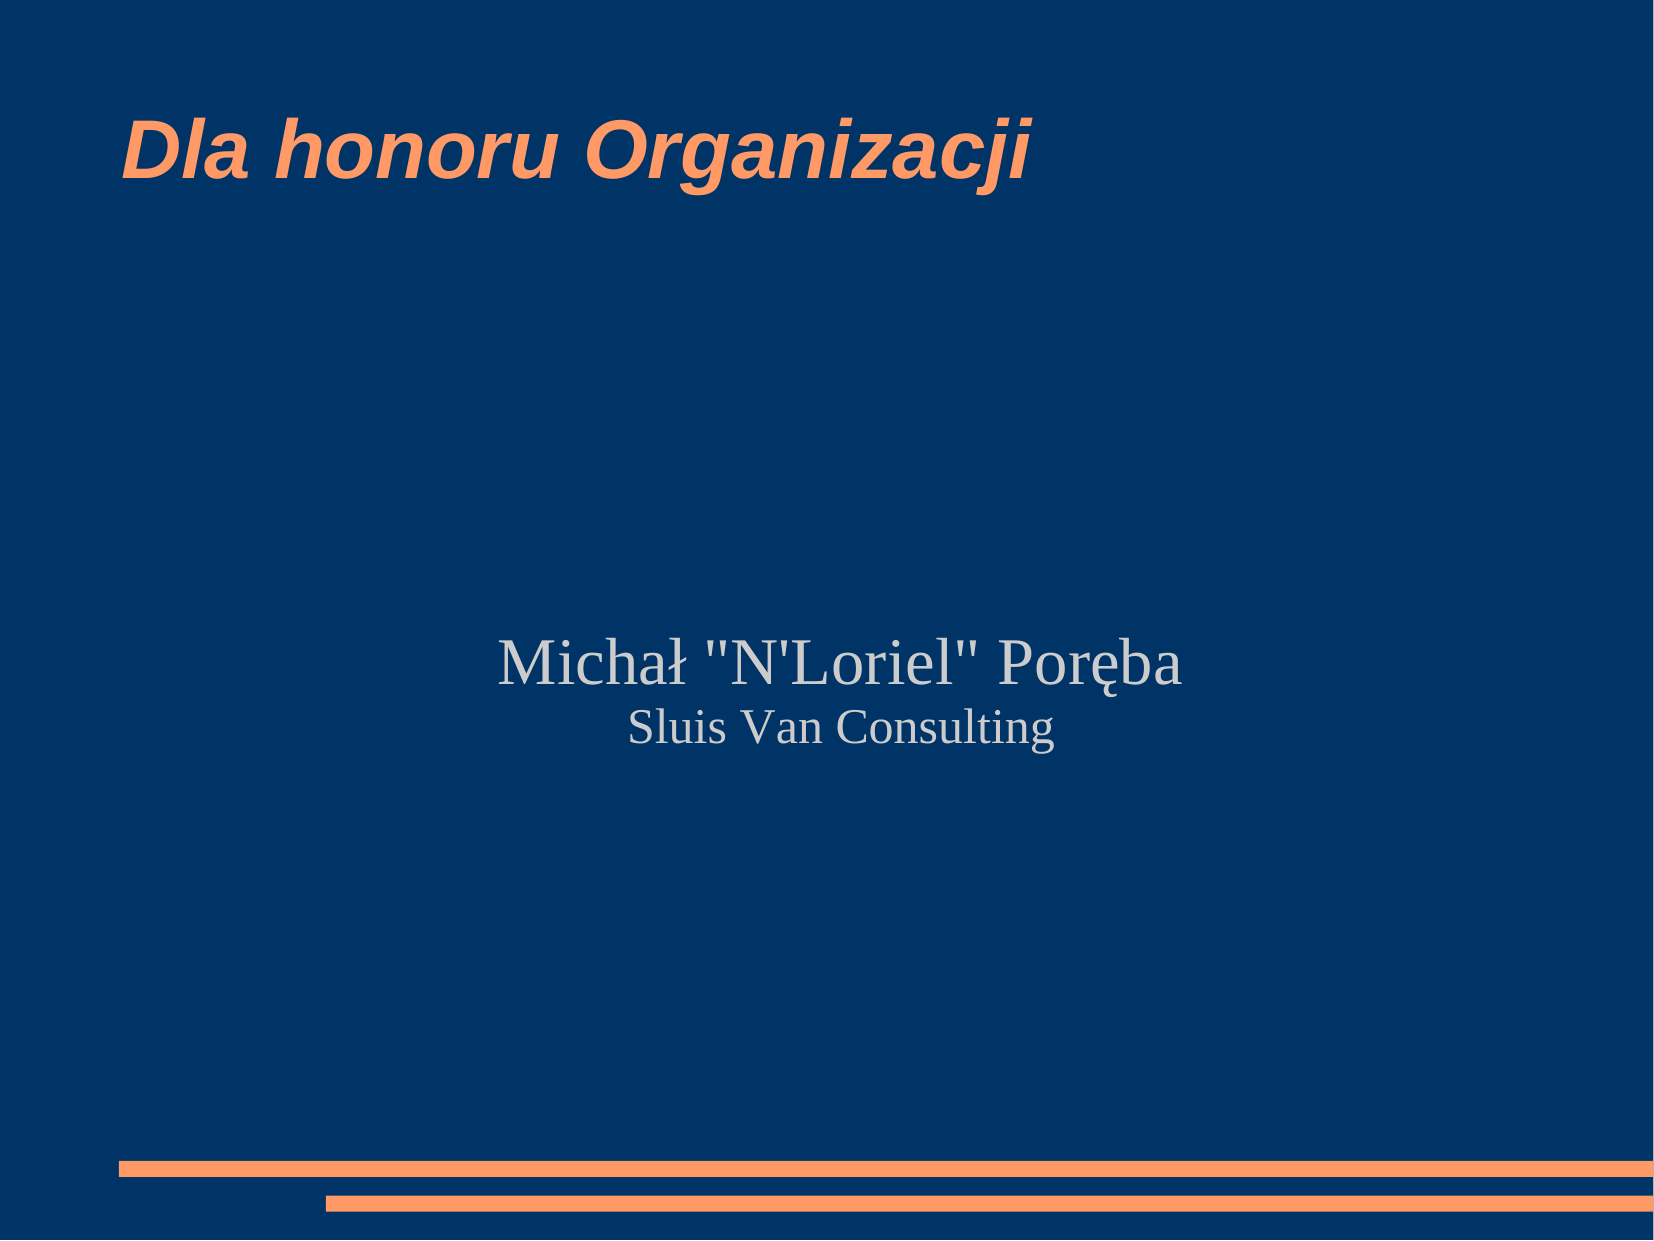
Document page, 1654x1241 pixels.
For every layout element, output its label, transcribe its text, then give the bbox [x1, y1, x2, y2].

subtitle Michał "N'Loriel" Poręba Sluis Van Consulting [121, 322, 1561, 1133]
title Dla honoru Organizacji [121, 46, 1534, 254]
